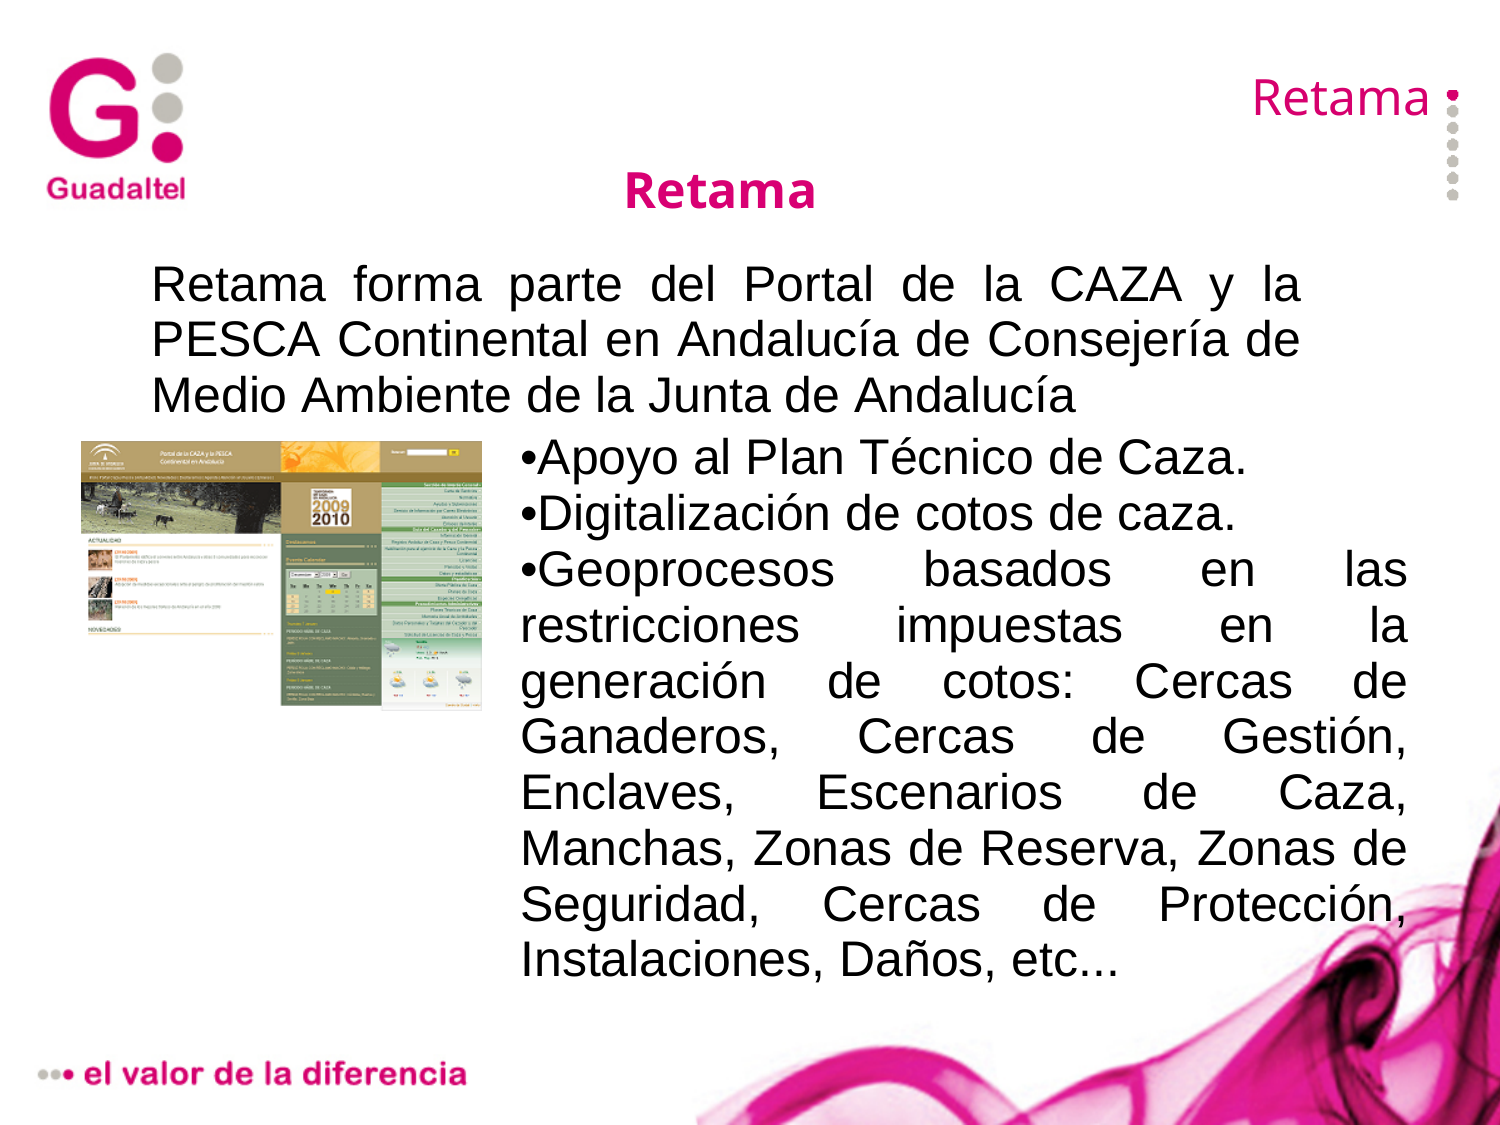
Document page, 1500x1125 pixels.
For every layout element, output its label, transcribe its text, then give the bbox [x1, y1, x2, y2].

text_box Apoyo al Plan Técnico de Caza. Digitalización de cotos de caza. Geoprocesos basados en las restricciones impuestas en la generación de cotos: Cercas de Ganaderos, Cercas de Gestión, Enclaves, Escenarios de Caza, Manchas, Zonas de Reserva, Zonas de Seguridad, Cercas de Protección, Instalaciones, Daños, etc... [505, 422, 1424, 995]
picture [0, 0, 1500, 1125]
text_box Retama forma parte del Portal de la CAZA y la PESCA Continental en Andalucía de Consejería de Medio Ambiente de la Junta de Andalucía [137, 248, 1319, 473]
text_box Retama [489, 147, 952, 248]
text_box Retama [472, 54, 1447, 126]
